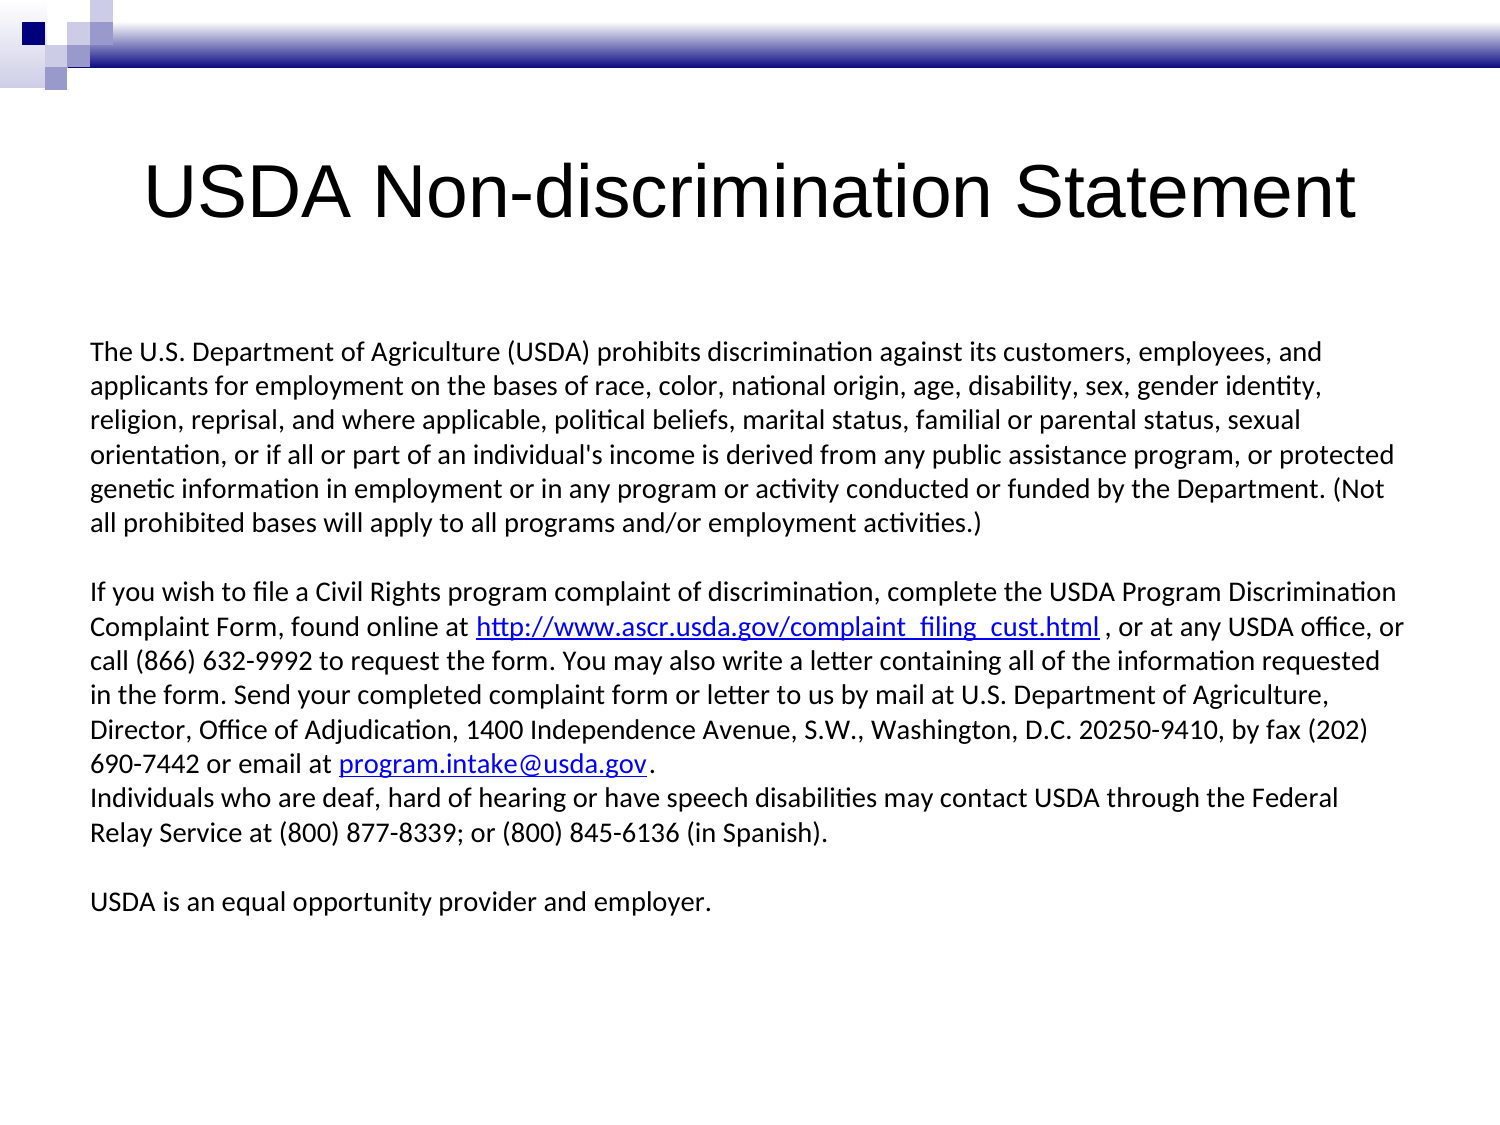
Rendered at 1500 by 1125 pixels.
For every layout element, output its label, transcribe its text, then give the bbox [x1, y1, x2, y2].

list The U.S. Department of Agriculture (USDA) prohibits discrimination against its customers, employees, and applicants for employment on the bases of race, color, national origin, age, disability, sex, gender identity, religion, reprisal, and where applicable, political beliefs, marital status, familial or parental status, sexual orientation, or if all or part of an individual's income is derived from any public assistance program, or protected genetic information in employment or in any program or activity conducted or funded by the Department. (Not all prohibited bases will apply to all programs and/or employment activities.) If you wish to file a Civil Rights program complaint of discrimination, complete the USDA Program Discrimination Complaint Form, found online at http://www.ascr.usda.gov/complaint_filing_cust.html, or at any USDA office, or call (866) 632-9992 to request the form. You may also write a letter containing all of the information requested in the form. Send your completed complaint form or letter to us by mail at U.S. Department of Agriculture, Director, Office of Adjudication, 1400 Independence Avenue, S.W., Washington, D.C. 20250-9410, by fax (202) 690-7442 or email at program.intake@usda.gov. Individuals who are deaf, hard of hearing or have speech disabilities may contact USDA through the Federal Relay Service at (800) 877-8339; or (800) 845-6136 (in Spanish). USDA is an equal opportunity provider and employer. [75, 324, 1426, 963]
title USDA Non-discrimination Statement [75, 75, 1426, 300]
